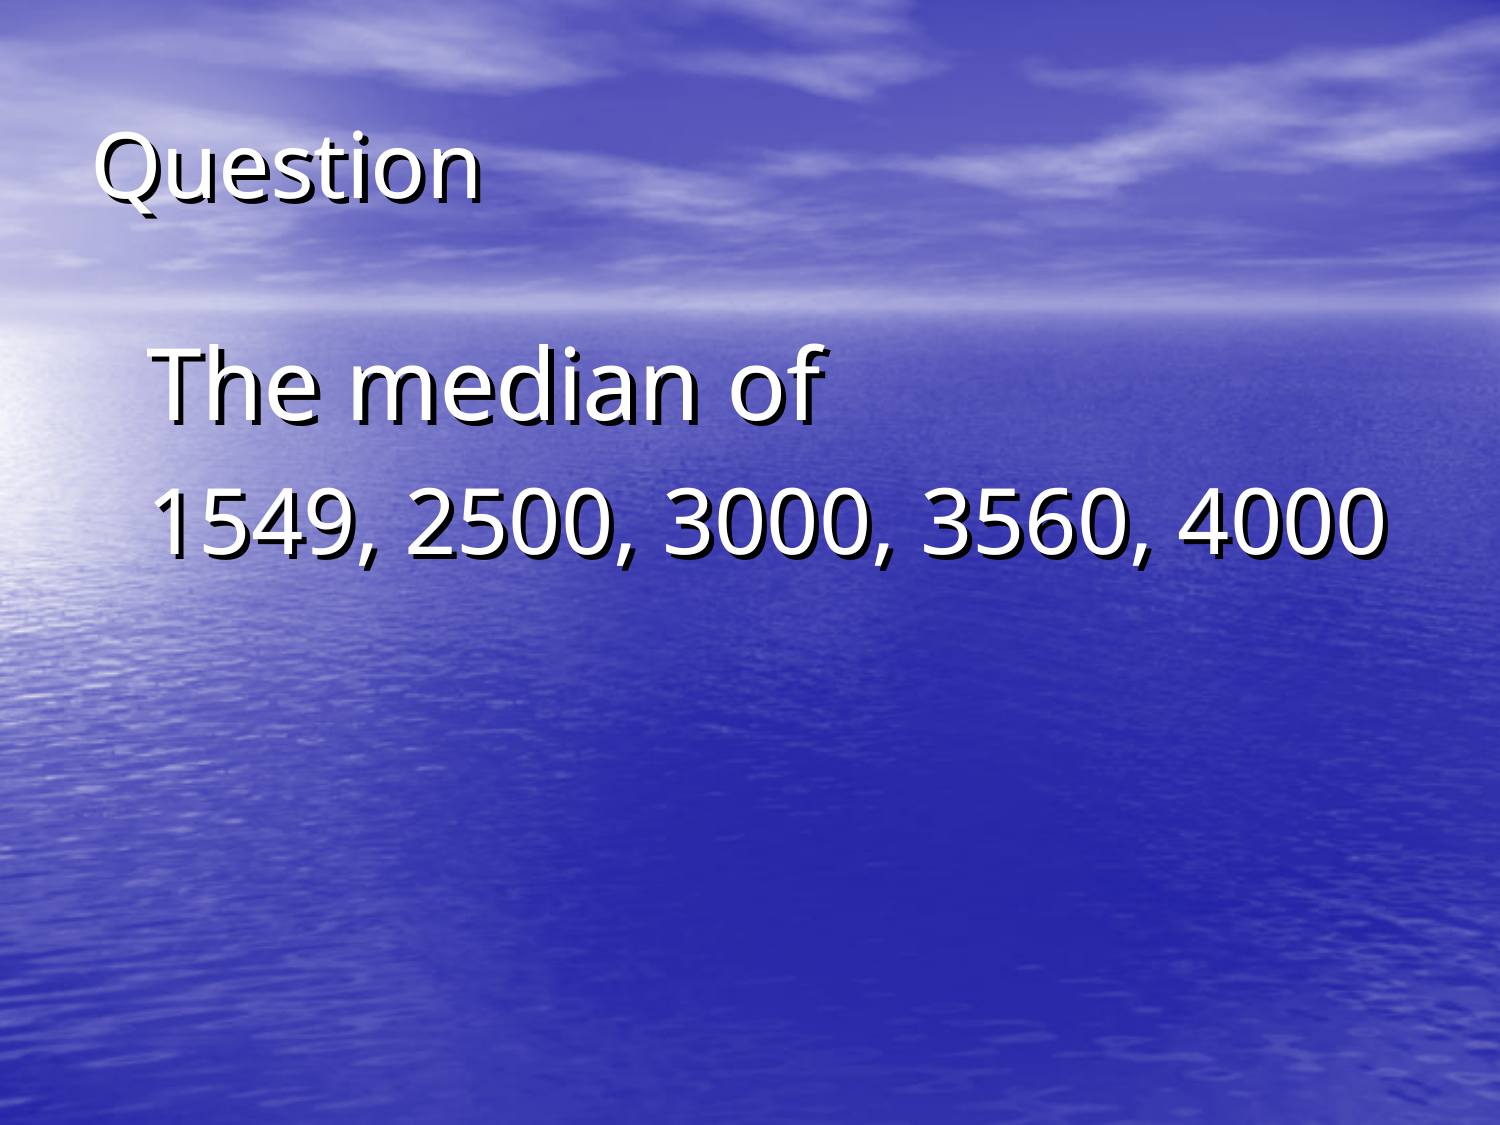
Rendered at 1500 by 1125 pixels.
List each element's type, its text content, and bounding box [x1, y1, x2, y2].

title Question [75, 47, 1426, 275]
picture [0, 0, 1500, 1125]
list The median of 1549, 2500, 3000, 3560, 4000 [75, 312, 1426, 988]
